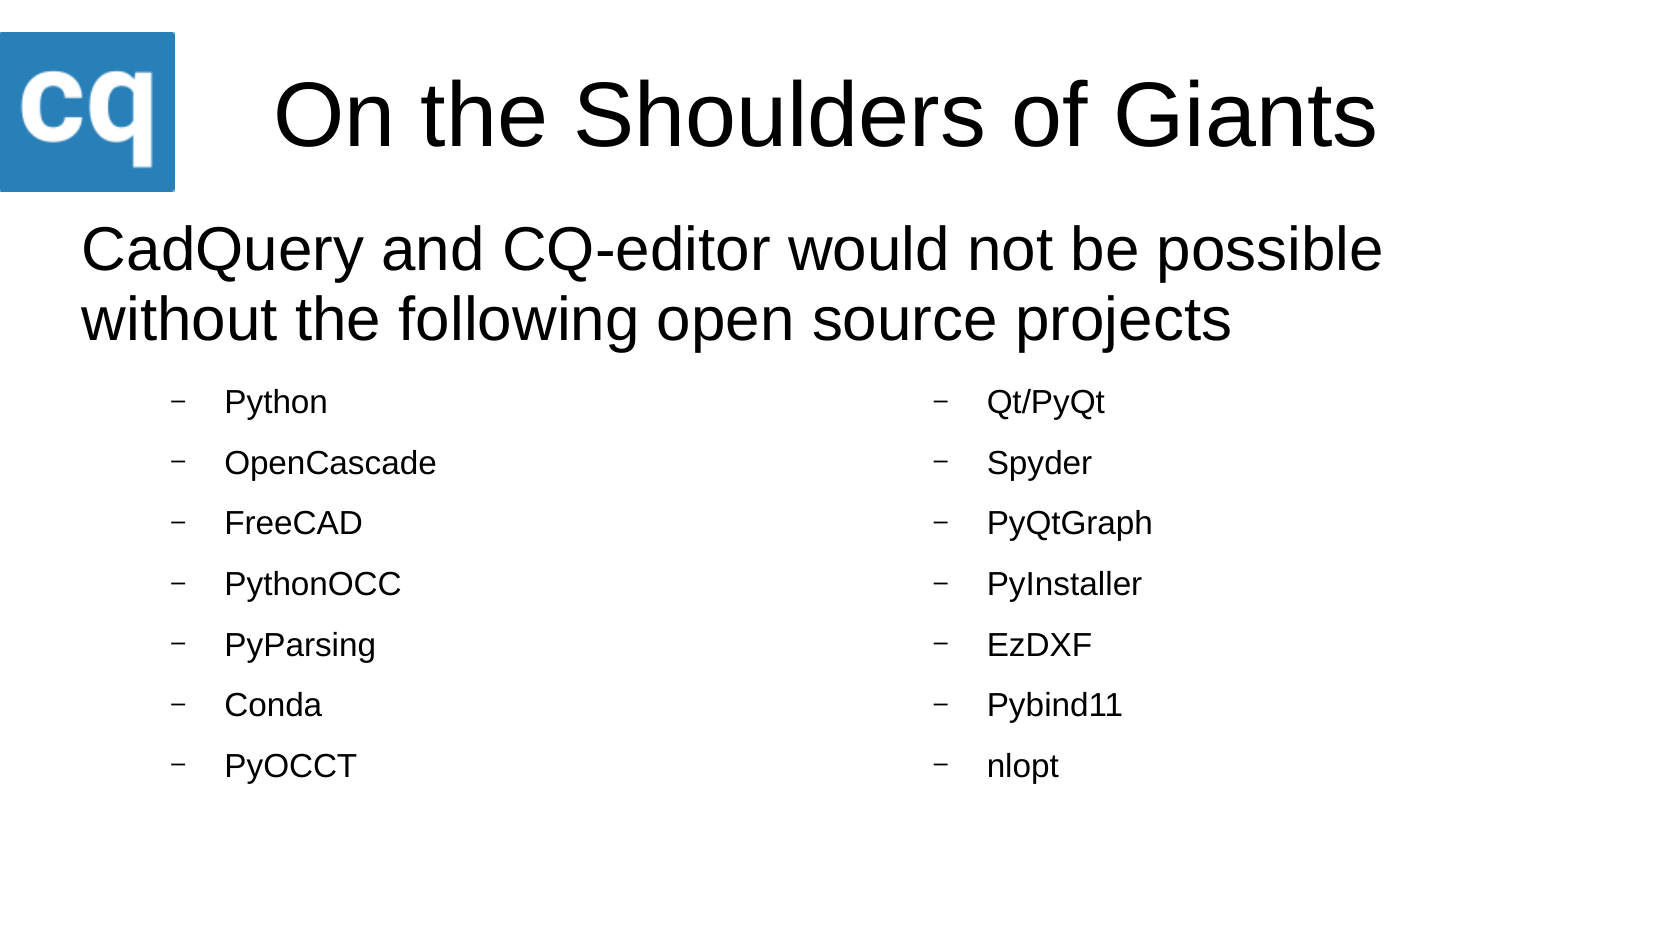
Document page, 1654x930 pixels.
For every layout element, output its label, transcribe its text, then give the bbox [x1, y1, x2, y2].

list Qt/PyQt Spyder PyQtGraph PyInstaller EzDXF Pybind11 nlopt [845, 383, 1572, 863]
list Python OpenCascade FreeCAD PythonOCC PyParsing Conda PyOCCT [82, 383, 809, 815]
list CadQuery and CQ-editor would not be possible without the following open source projects [81, 214, 1570, 355]
picture [0, 32, 175, 192]
title On the Shoulders of Giants [82, 37, 1571, 193]
